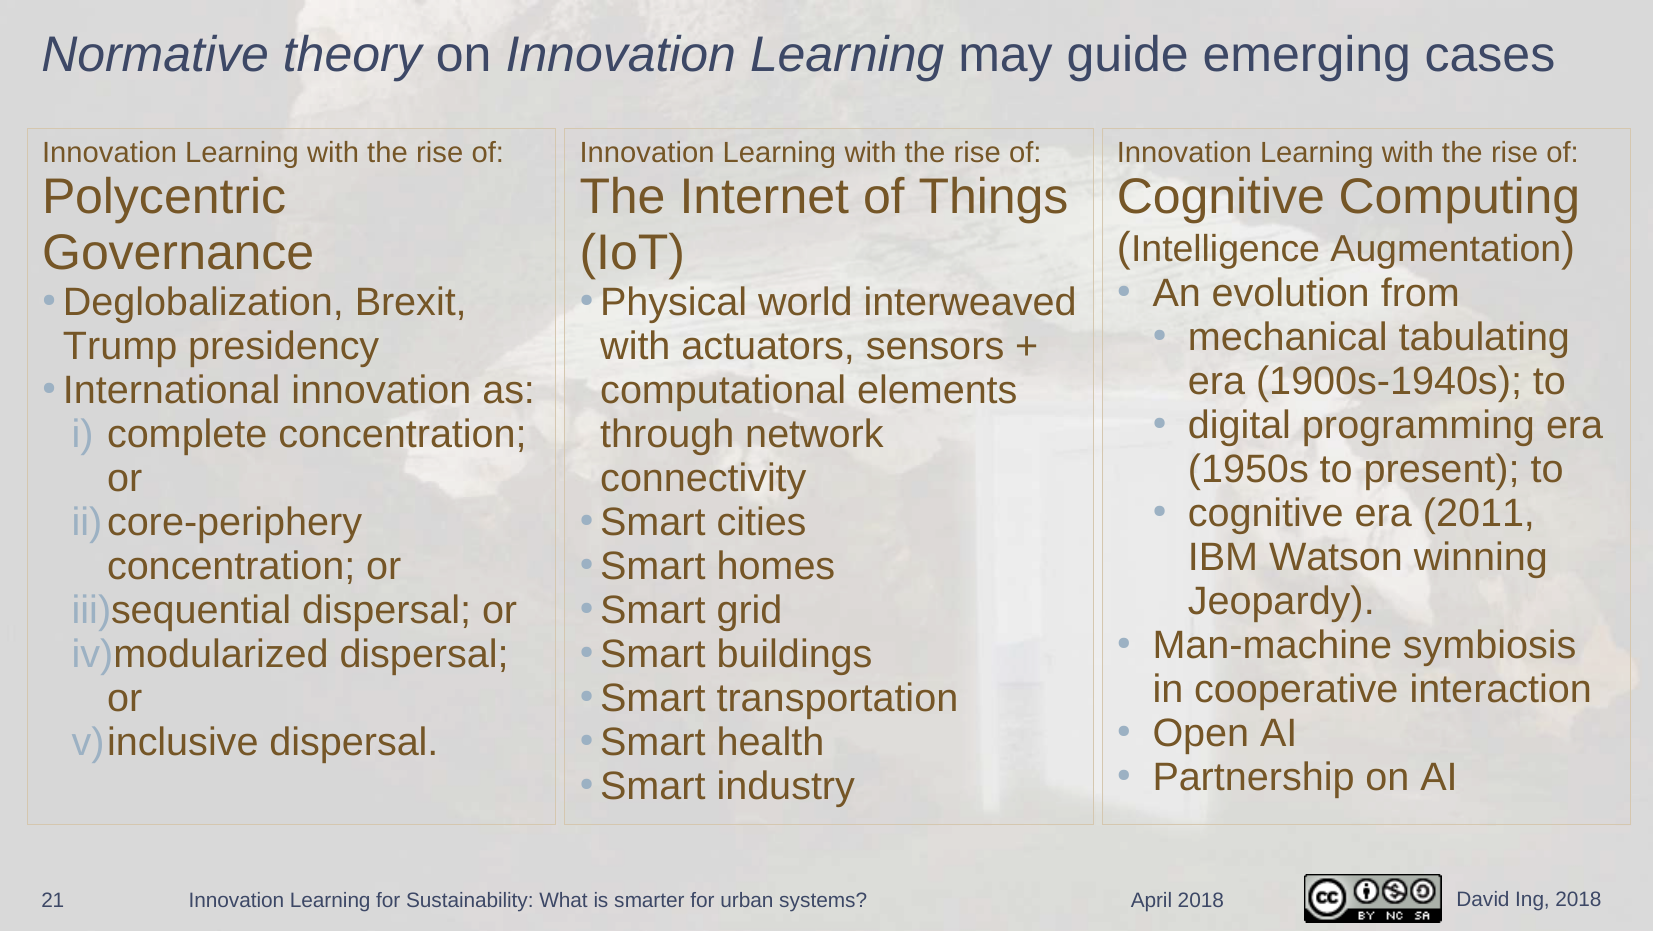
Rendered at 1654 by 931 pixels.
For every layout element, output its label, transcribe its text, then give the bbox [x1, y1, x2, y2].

text_box Innovation Learning with the rise of: Polycentric Governance Deglobalization, Brexit, Trump presidency International innovation as: complete concentration; or core-periphery concentration; or sequential dispersal; or modularized dispersal; or inclusive dispersal. [27, 128, 556, 825]
picture [1304, 874, 1442, 923]
text_box Innovation Learning with the rise of: Cognitive Computing (Intelligence Augmentation) An evolution from mechanical tabulating era (1900s-1940s); to digital programming era (1950s to present); to cognitive era (2011, IBM Watson winning Jeopardy). Man-machine symbiosis in cooperative interaction Open AI Partnership on AI [1102, 128, 1631, 825]
text_box Innovation Learning with the rise of: The Internet of Things (IoT) Physical world interweaved with actuators, sensors + computational elements through network connectivity Smart cities Smart homes Smart grid Smart buildings Smart transportation Smart health Smart industry [564, 128, 1094, 825]
text_box Value-elevating co-creation Providers and customer mutually experience, and then improve [0, 0, 1653, 931]
title Normative theory on Innovation Learning may guide emerging cases [41, 30, 1613, 126]
